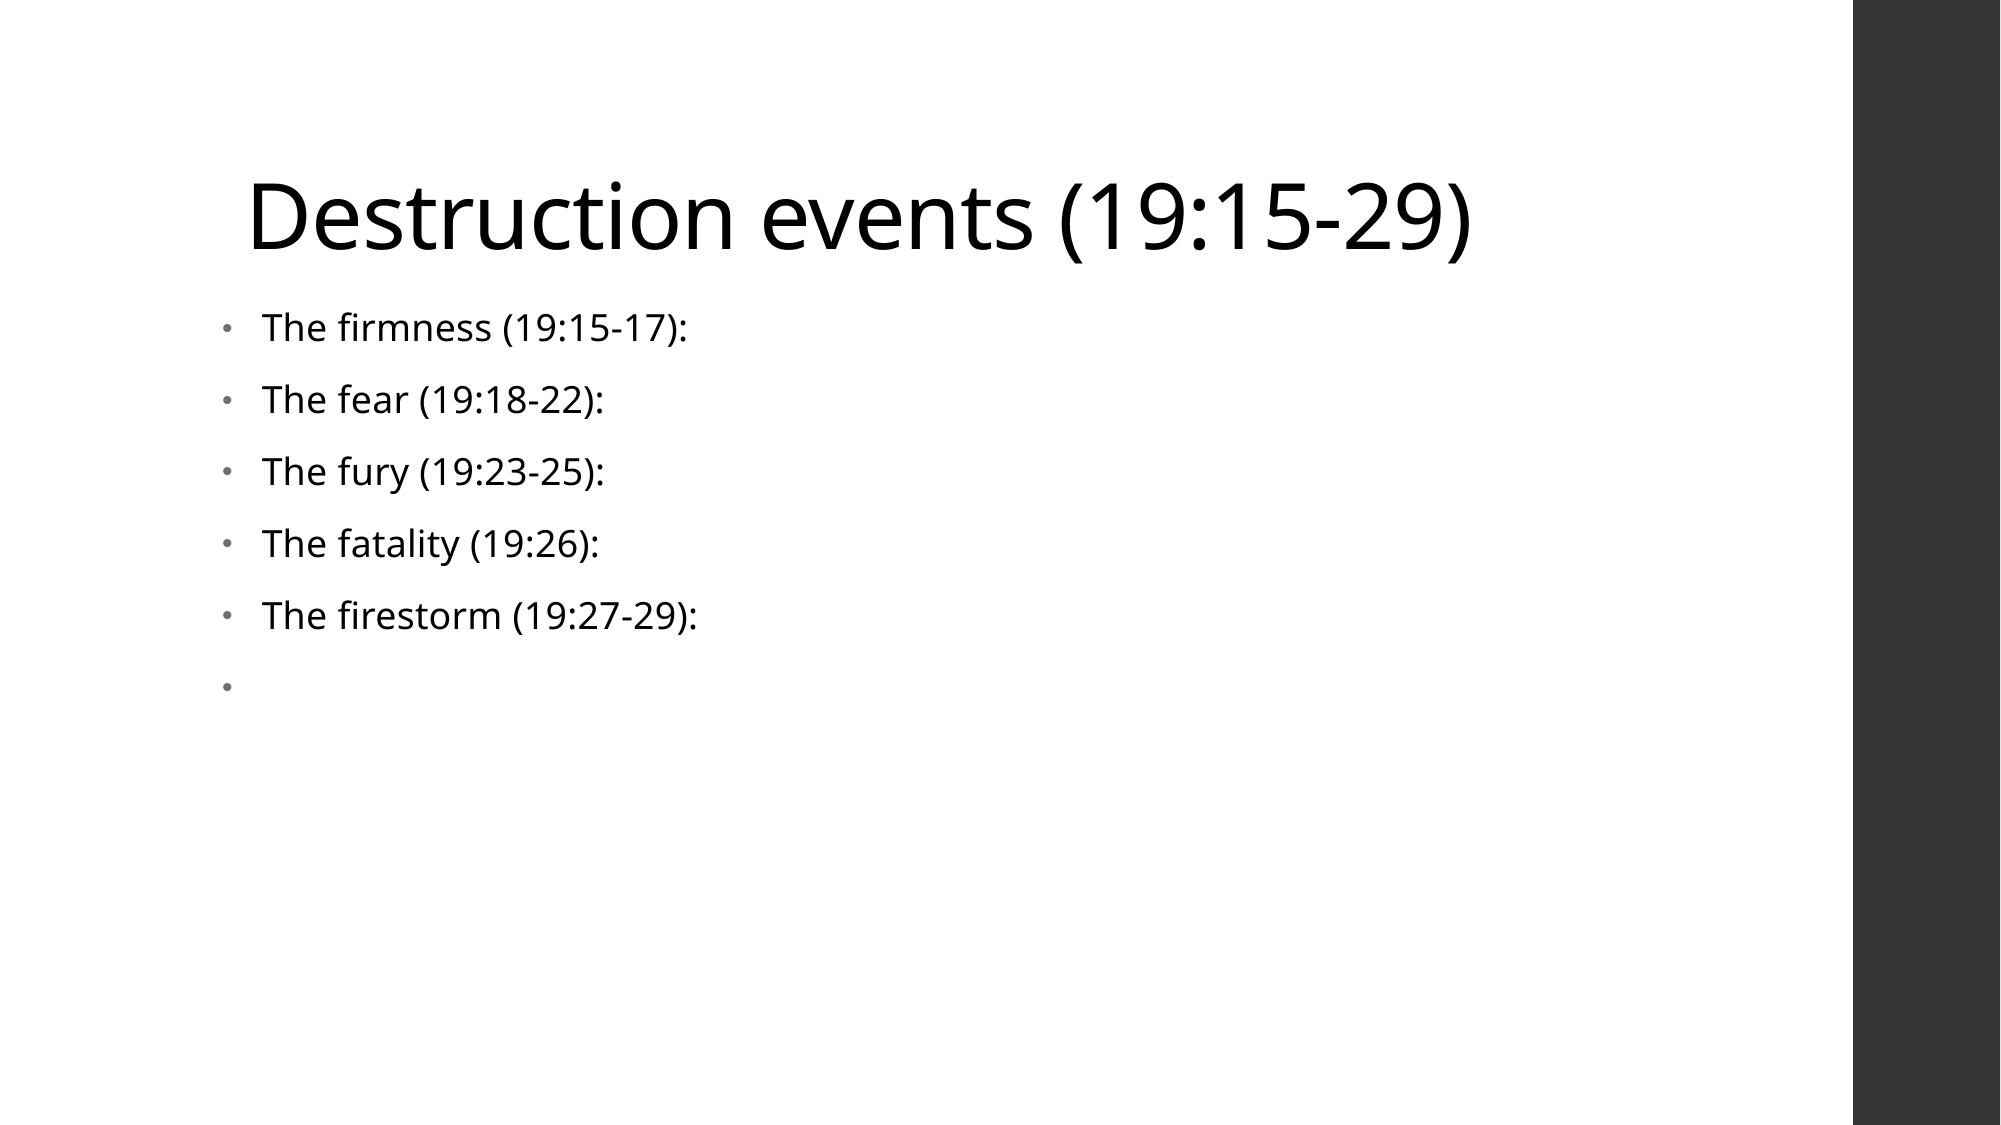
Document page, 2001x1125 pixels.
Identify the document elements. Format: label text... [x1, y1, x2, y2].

title Destruction events (19:15-29) [206, 60, 1797, 278]
list The firmness (19:15-17): The fear (19:18-22): The fury (19:23-25): The fatality (19:26): The firestorm (19:27-29): [206, 299, 1617, 1014]
